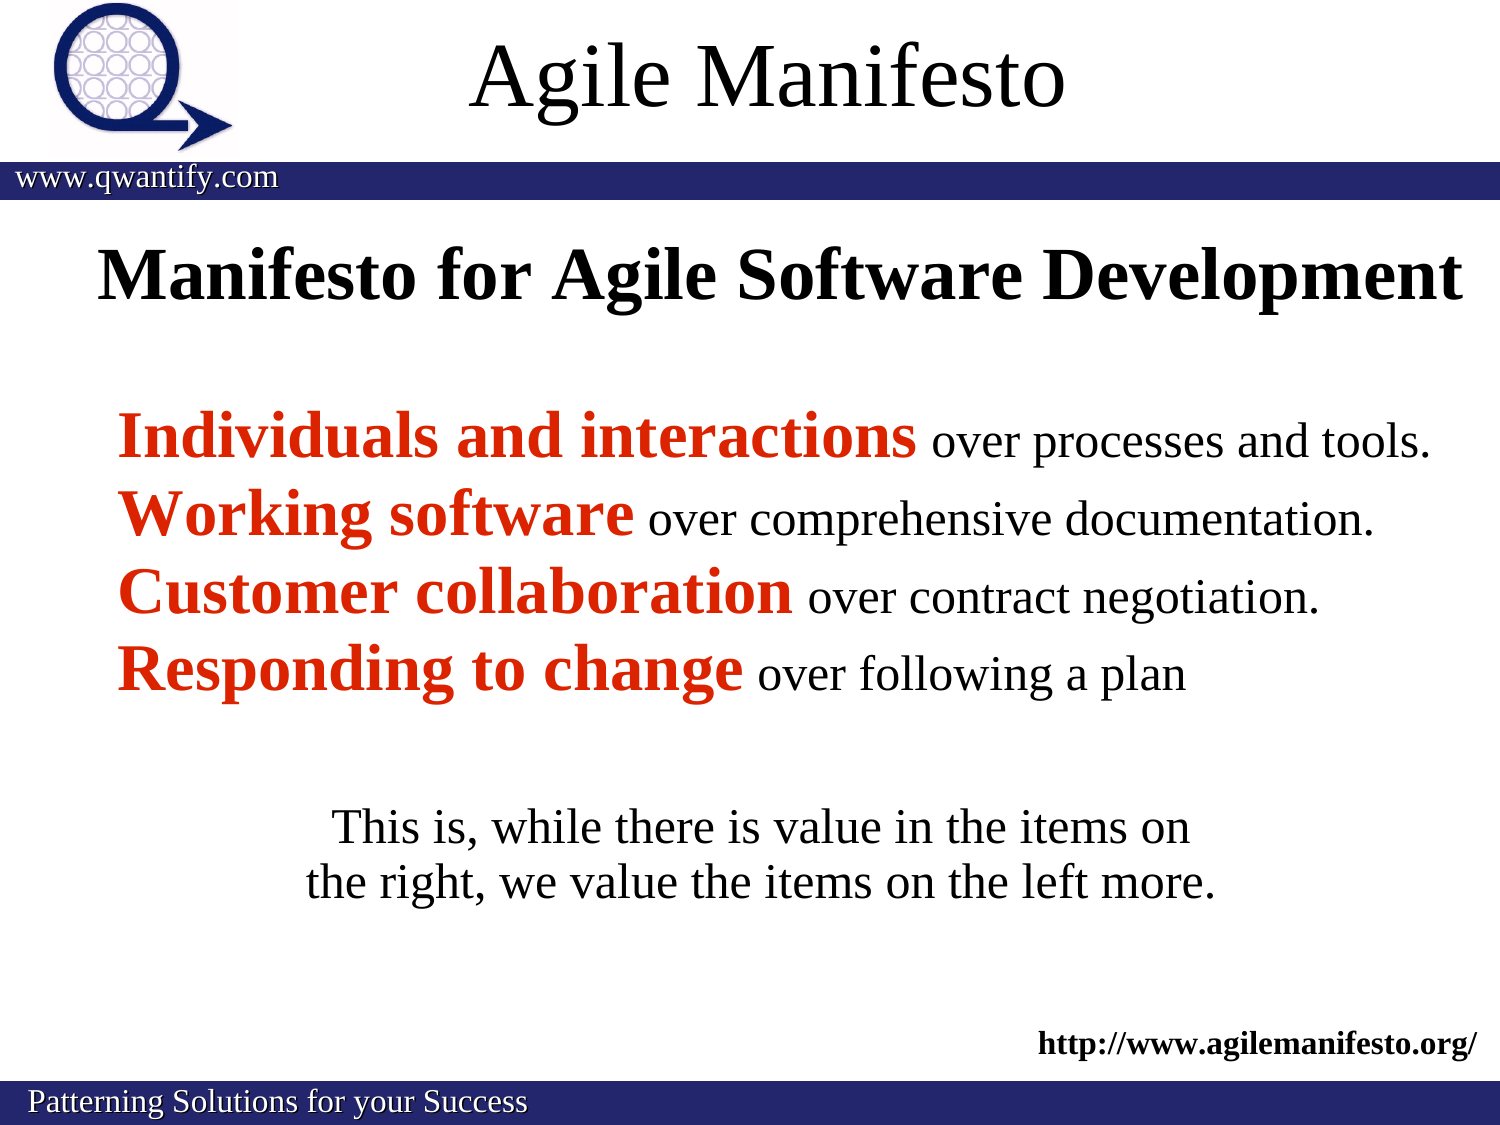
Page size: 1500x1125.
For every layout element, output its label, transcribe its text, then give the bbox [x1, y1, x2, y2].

text_box Working software over comprehensive documentation. [102, 468, 1390, 558]
text_box Manifesto for Agile Software Development [82, 224, 1479, 323]
text_box This is, while there is value in the items on the right, we value the items on the left more. [291, 791, 1252, 920]
title Agile Manifesto [187, 0, 1350, 193]
text_box Customer collaboration over contract negotiation. [102, 546, 1336, 636]
text_box http://www.agilemanifesto.org/ [1023, 1017, 1494, 1070]
text_box Individuals and interactions over processes and tools. [102, 390, 1447, 480]
text_box Responding to change over following a plan [102, 623, 1202, 713]
picture [0, 162, 1500, 200]
picture [0, 1081, 1500, 1125]
picture [50, 0, 187, 157]
